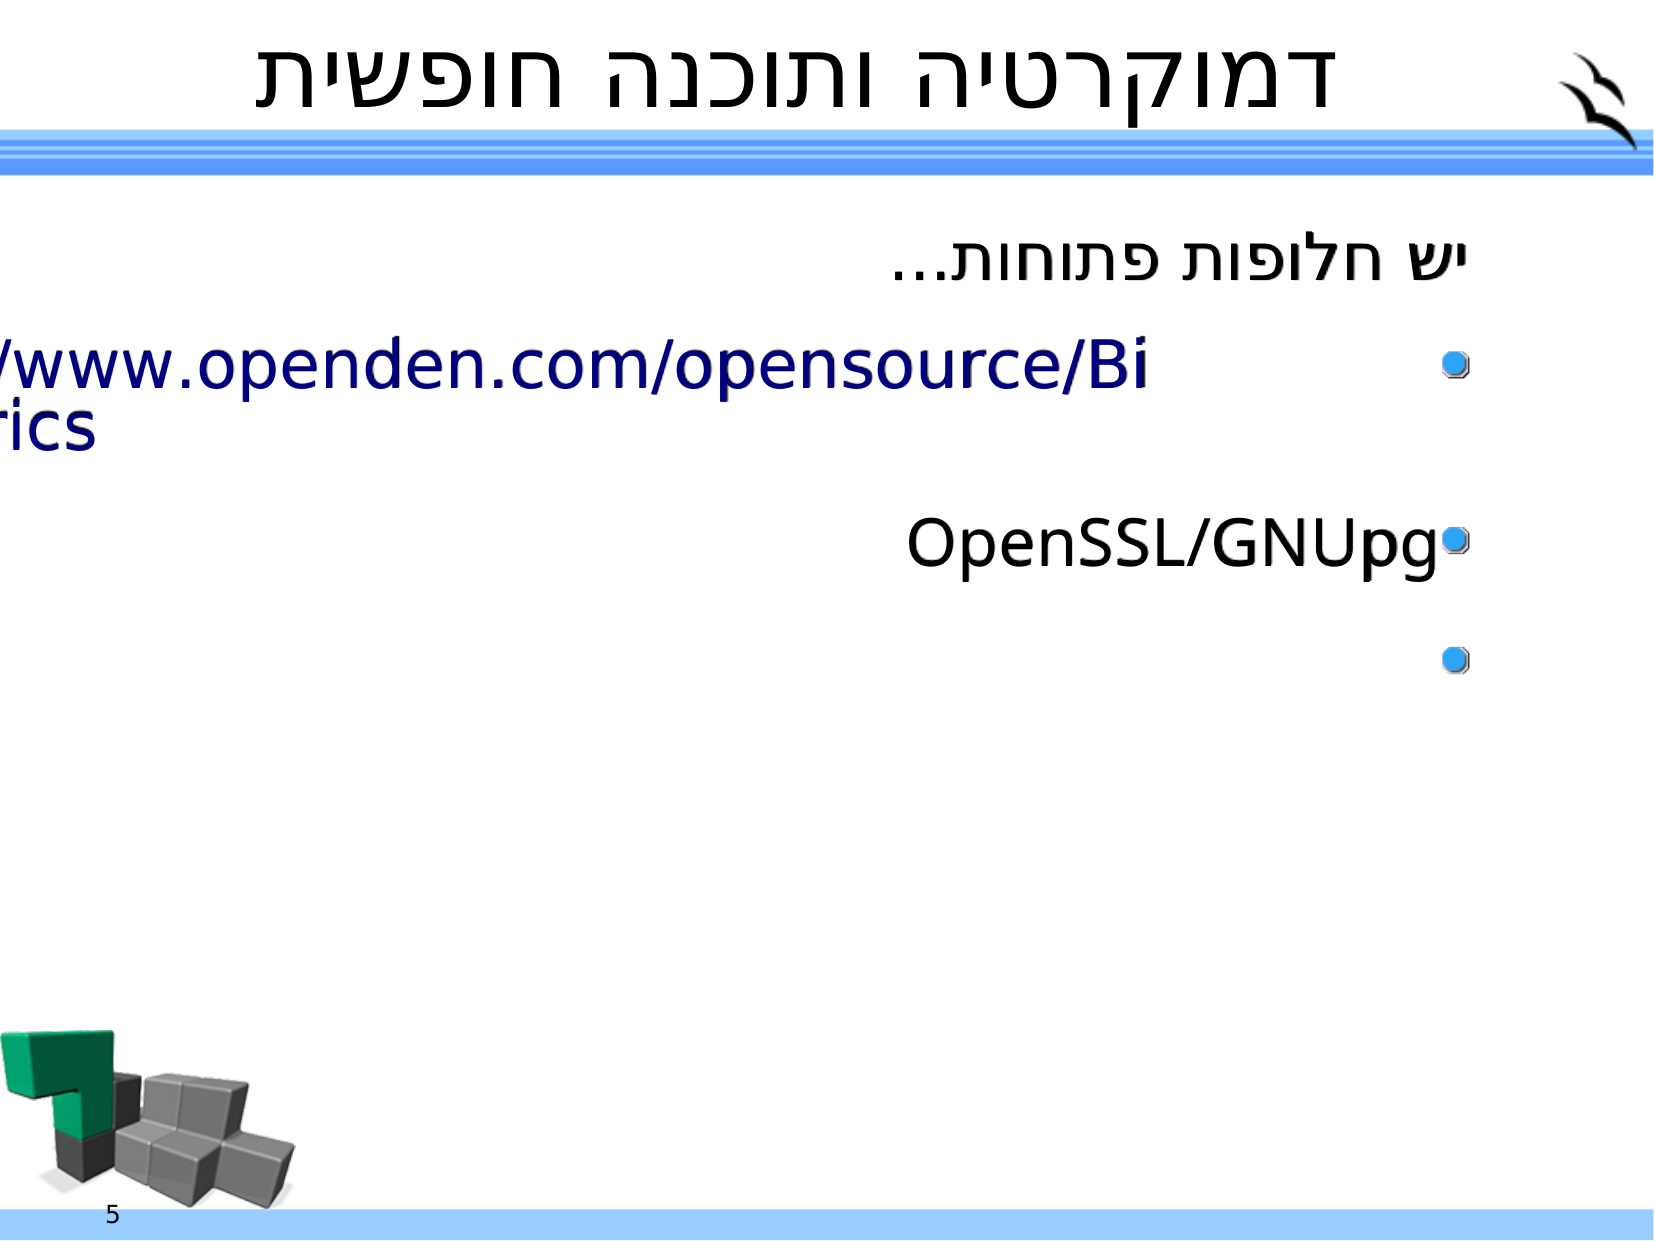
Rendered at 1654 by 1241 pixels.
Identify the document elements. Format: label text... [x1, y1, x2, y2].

list יש חלופות פתוחות... http://www.openden.com/opensource/Biometrics OpenSSL/GNUpg [75, 218, 1488, 1159]
picture [0, 47, 1654, 180]
picture [0, 1030, 296, 1211]
title דמוקרטיה ותוכנה חופשית [92, 19, 1505, 126]
